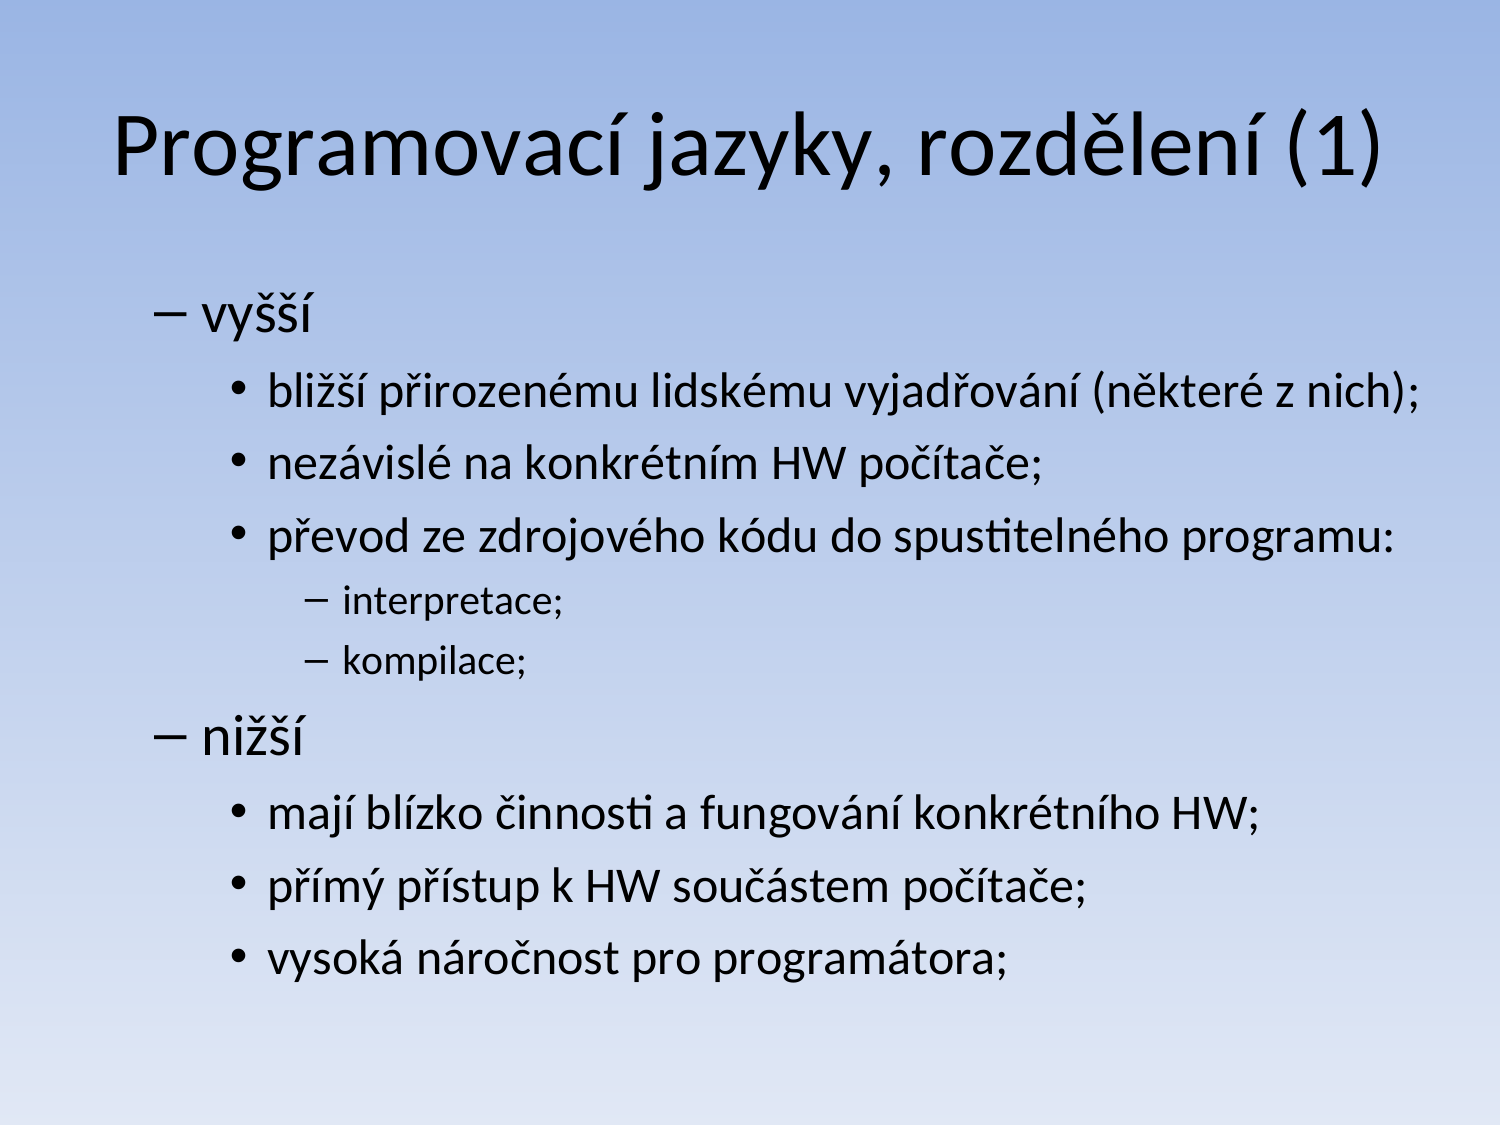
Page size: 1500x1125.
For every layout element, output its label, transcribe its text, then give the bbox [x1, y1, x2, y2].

list vyšší bližší přirozenému lidskému vyjadřování (některé z nich); nezávislé na konkrétním HW počítače; převod ze zdrojového kódu do spustitelného programu: interpretace; kompilace; nižší mají blízko činnosti a fungování konkrétního HW; přímý přístup k HW součástem počítače; vysoká náročnost pro programátora; [64, 267, 1447, 1010]
title Programovací jazyky, rozdělení (1) [75, 45, 1426, 233]
